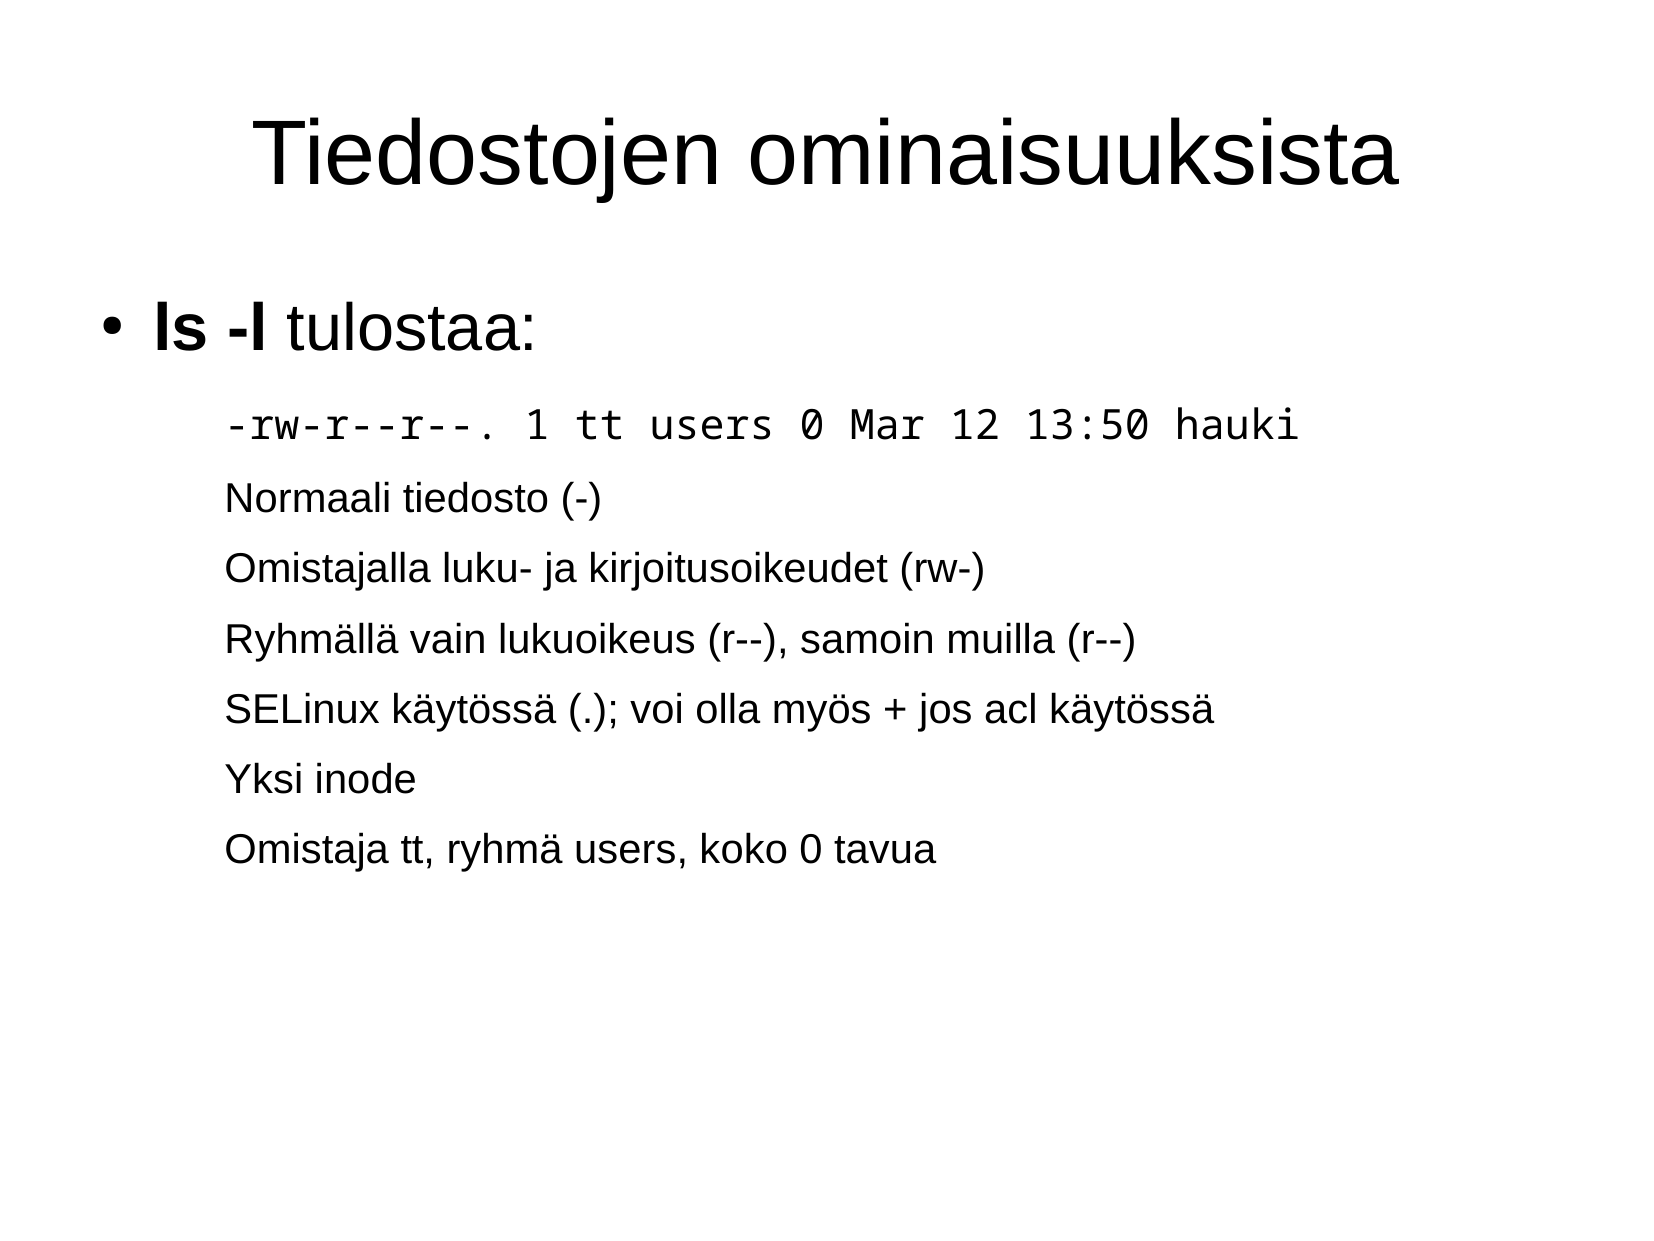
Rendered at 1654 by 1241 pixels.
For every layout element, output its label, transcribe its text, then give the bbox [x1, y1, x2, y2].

title Tiedostojen ominaisuuksista [82, 49, 1571, 257]
list ls -l tulostaa: -rw-r--r--. 1 tt users 0 Mar 12 13:50 hauki Normaali tiedosto (-) Omistajalla luku- ja kirjoitusoikeudet (rw-) Ryhmällä vain lukuoikeus (r--), samoin muilla (r--) SELinux käytössä (.); voi olla myös + jos acl käytössä Yksi inode Omistaja tt, ryhmä users, koko 0 tavua [82, 290, 1571, 1010]
